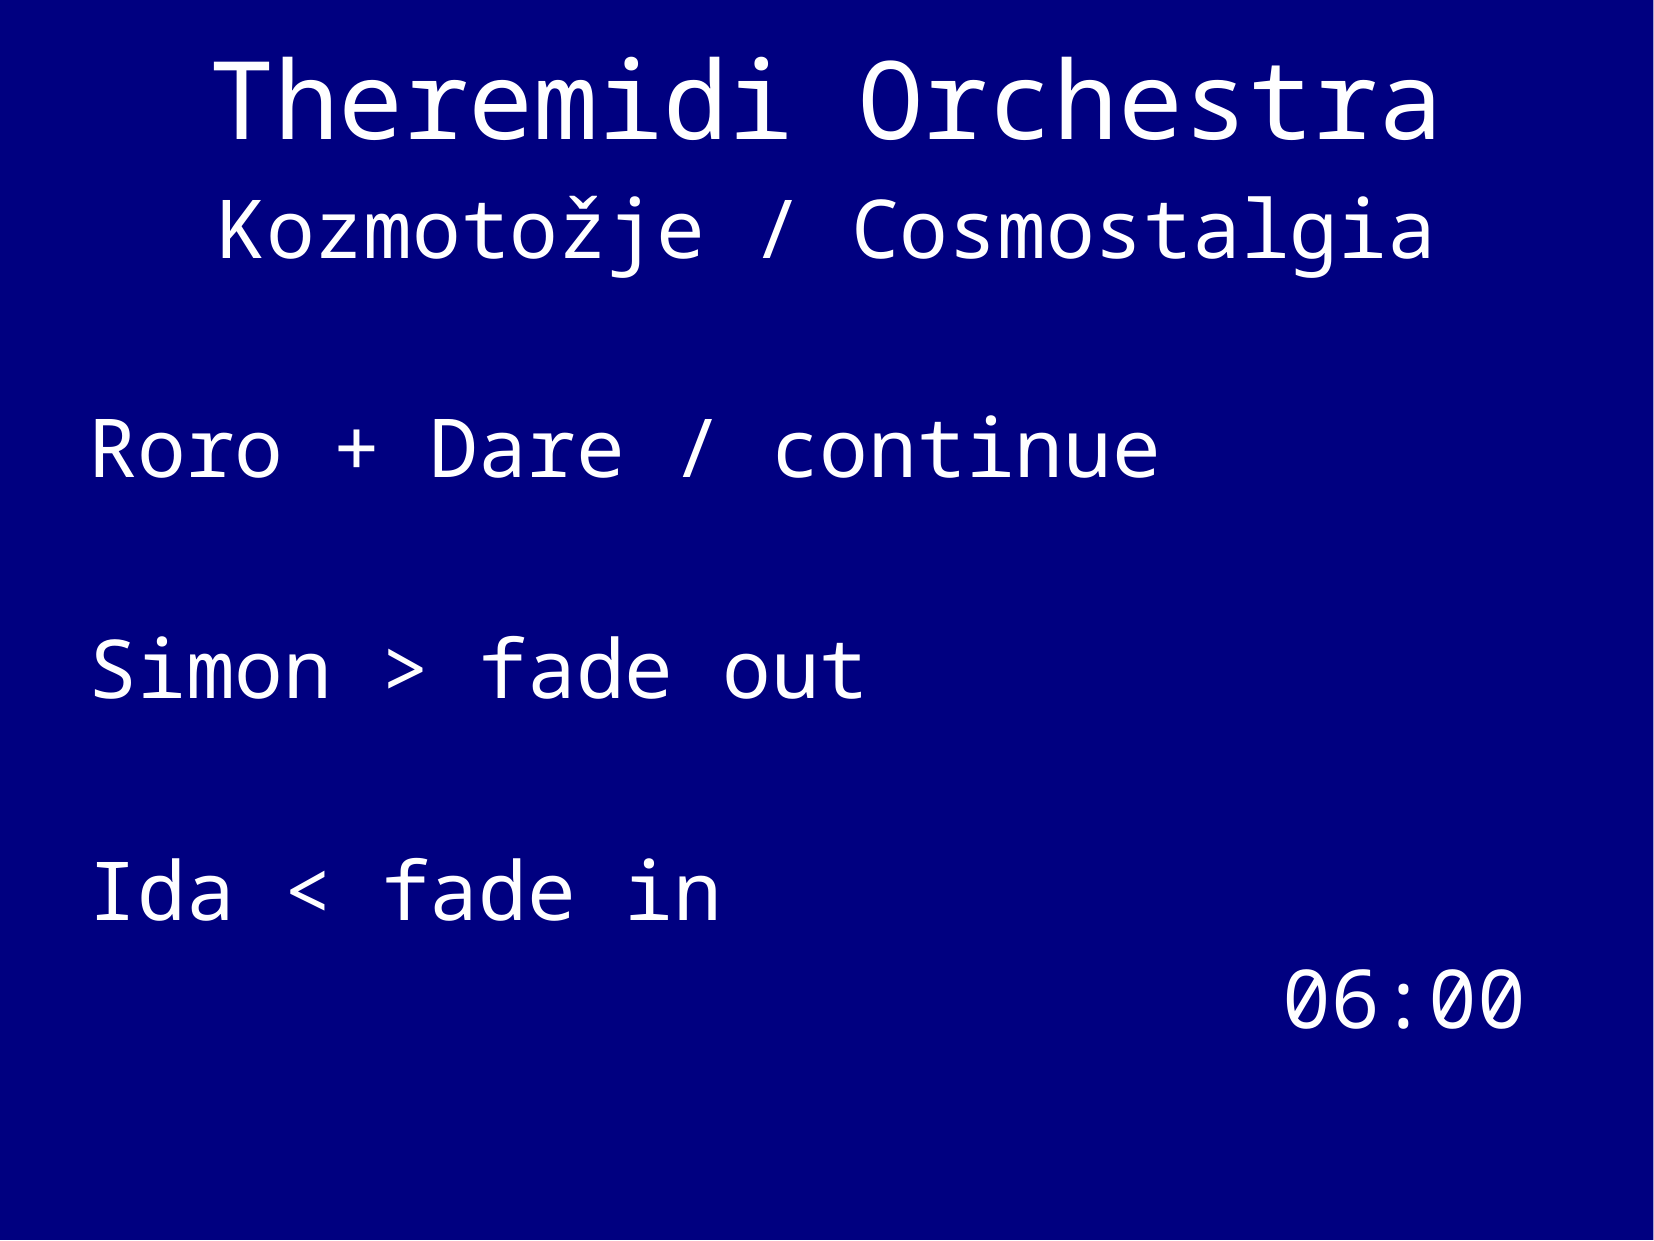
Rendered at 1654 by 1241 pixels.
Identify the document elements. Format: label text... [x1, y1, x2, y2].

subtitle Roro + Dare / continue Simon > fade out Ida < fade in [88, 272, 1566, 1063]
text_box 06:00 [1282, 900, 1620, 1096]
title Theremidi Orchestra Kozmotožje / Cosmostalgia [82, 49, 1571, 257]
